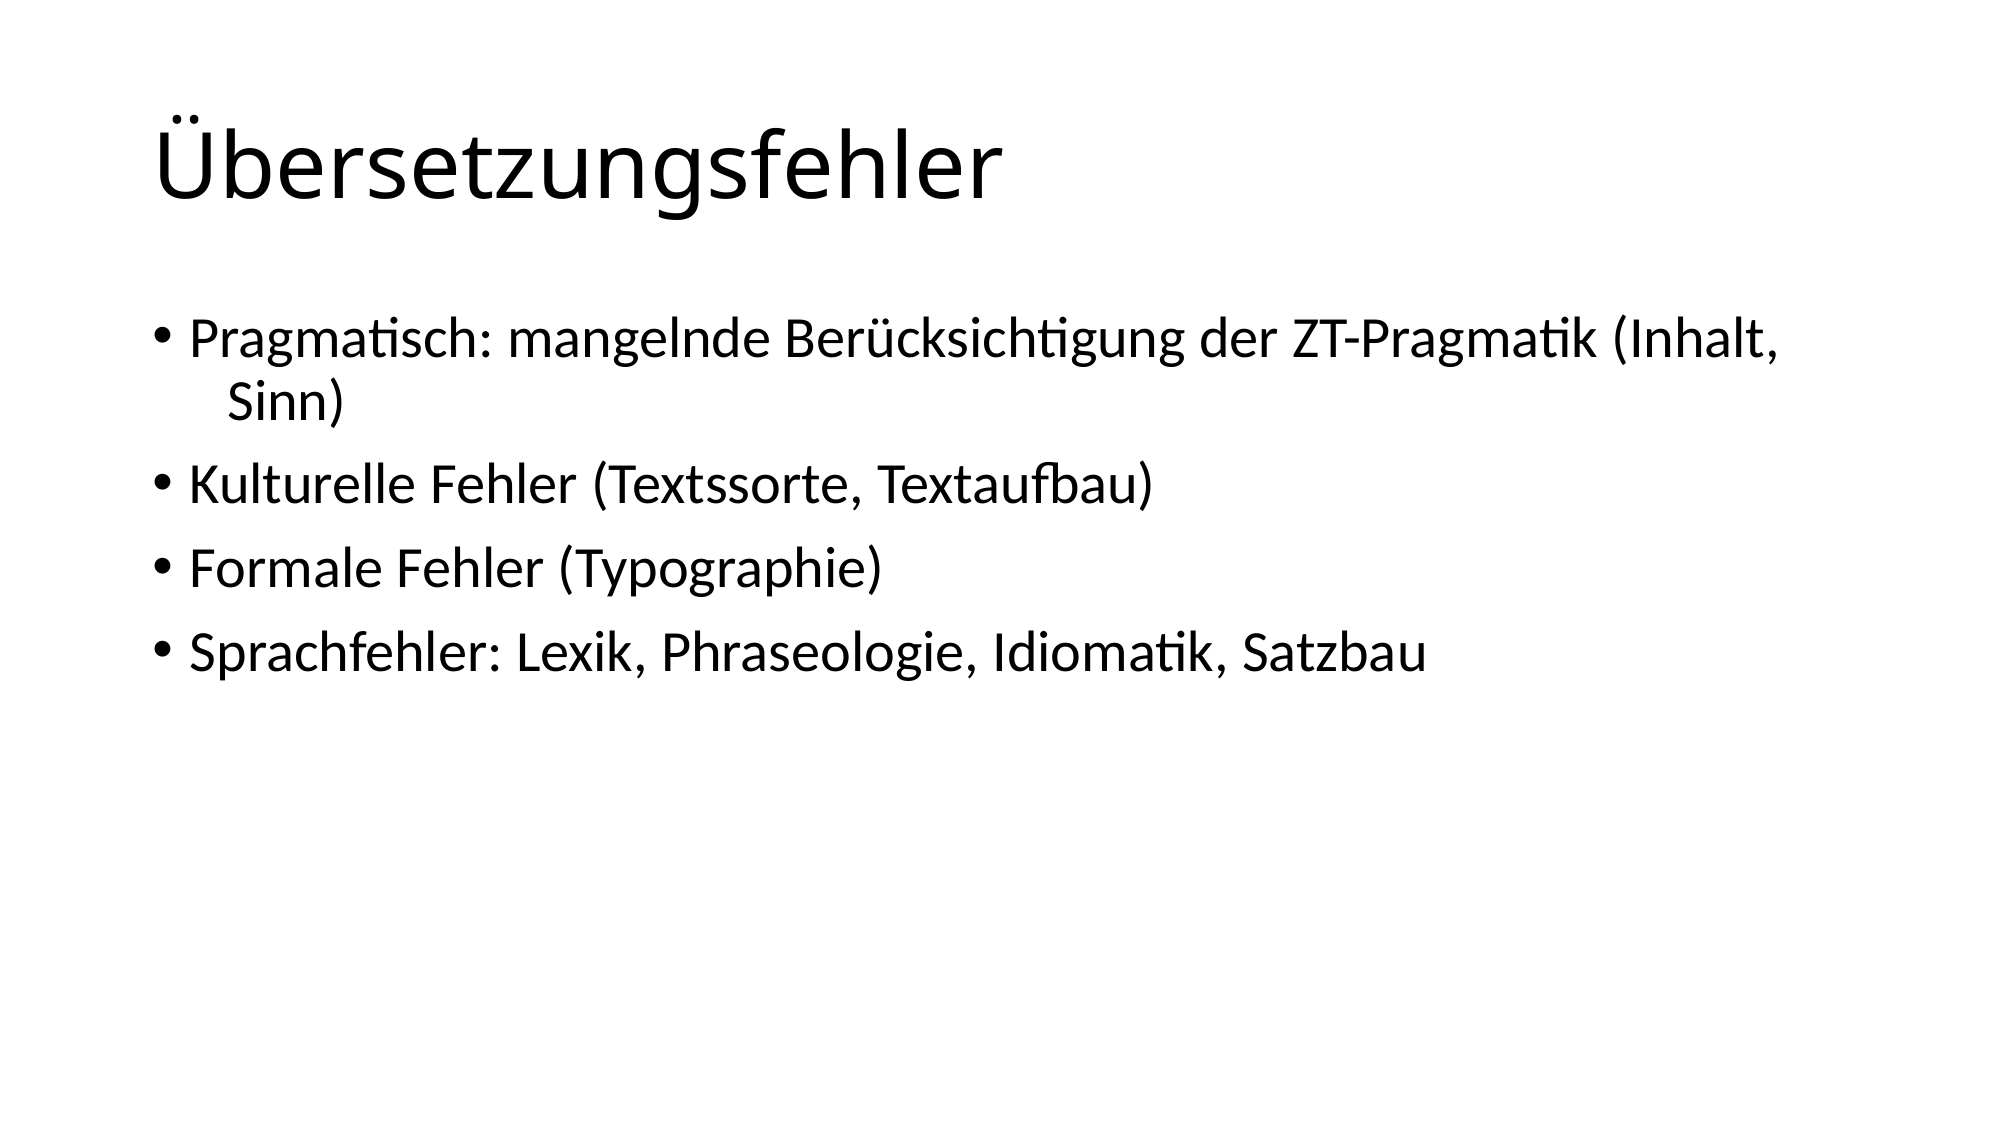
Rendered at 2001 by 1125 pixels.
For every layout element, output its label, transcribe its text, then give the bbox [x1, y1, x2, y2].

list Pragmatisch: mangelnde Berücksichtigung der ZT-Pragmatik (Inhalt, Sinn) Kulturelle Fehler (Textssorte, Textaufbau) Formale Fehler (Typographie) Sprachfehler: Lexik, Phraseologie, Idiomatik, Satzbau [137, 299, 1863, 1014]
title Übersetzungsfehler [137, 59, 1863, 278]
